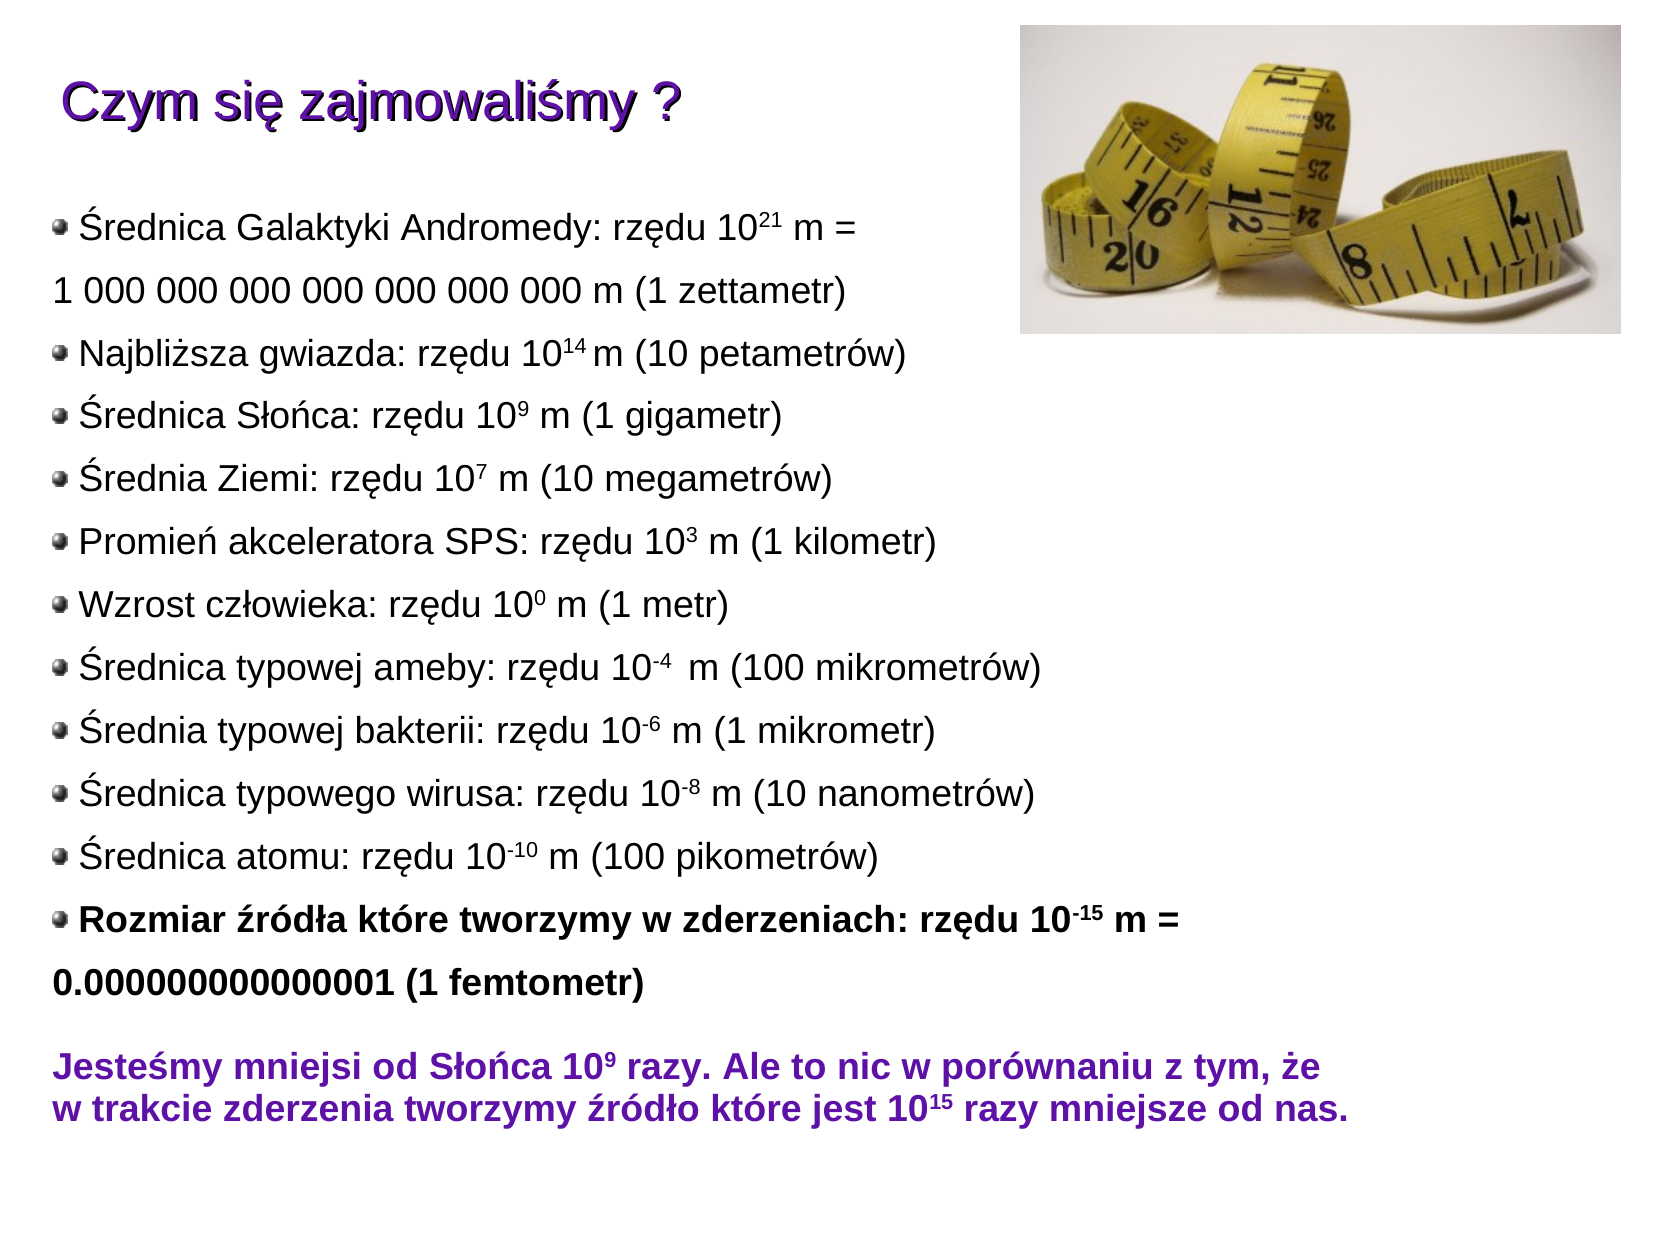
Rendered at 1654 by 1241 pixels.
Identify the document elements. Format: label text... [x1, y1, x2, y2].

text_box Średnica Galaktyki Andromedy: rzędu 1021 m = 1 000 000 000 000 000 000 000 m (1 zettametr) Najbliższa gwiazda: rzędu 1014 m (10 petametrów) Średnica Słońca: rzędu 109 m (1 gigametr) Średnia Ziemi: rzędu 107 m (10 megametrów) Promień akceleratora SPS: rzędu 103 m (1 kilometr) Wzrost człowieka: rzędu 100 m (1 metr) Średnica typowej ameby: rzędu 10-4 m (100 mikrometrów) Średnia typowej bakterii: rzędu 10-6 m (1 mikrometr) Średnica typowego wirusa: rzędu 10-8 m (10 nanometrów) Średnica atomu: rzędu 10-10 m (100 pikometrów) Rozmiar źródła które tworzymy w zderzeniach: rzędu 10-15 m = 0.000000000000001 (1 femtometr) Jesteśmy mniejsi od Słońca 109 razy. Ale to nic w porównaniu z tym, że w trakcie zderzenia tworzymy źródło które jest 1015 razy mniejsze od nas. [37, 177, 1576, 1121]
picture [1020, 25, 1621, 334]
text_box Czym się zajmowaliśmy ? [45, 62, 1020, 139]
